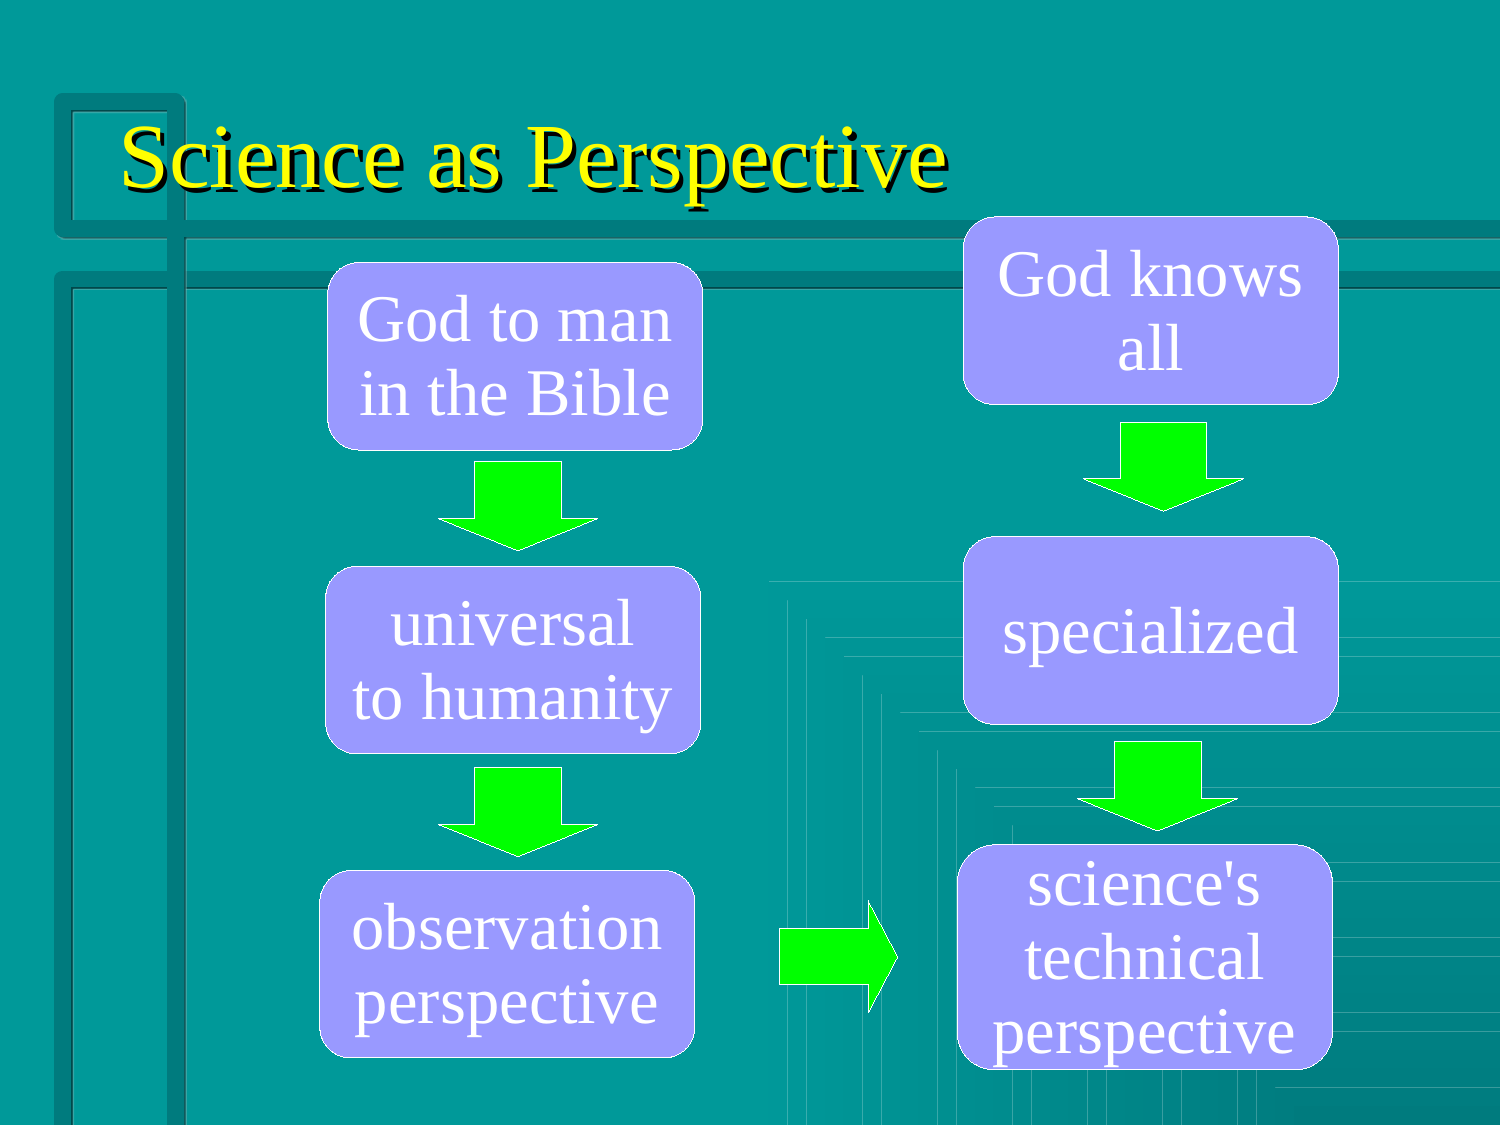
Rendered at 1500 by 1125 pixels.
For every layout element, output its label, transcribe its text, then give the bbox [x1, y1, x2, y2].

text_box specialized [963, 536, 1339, 725]
text_box [779, 900, 898, 1013]
text_box [438, 461, 598, 551]
title Science as Perspective [118, 39, 1421, 275]
text_box science's technical perspective [957, 844, 1333, 1070]
text_box observation perspective [319, 870, 695, 1058]
text_box [1077, 741, 1238, 831]
text_box [1083, 422, 1244, 512]
text_box God knows all [963, 216, 1339, 405]
text_box God to man in the Bible [327, 262, 703, 451]
text_box [438, 767, 598, 857]
text_box universal to humanity [325, 566, 701, 754]
